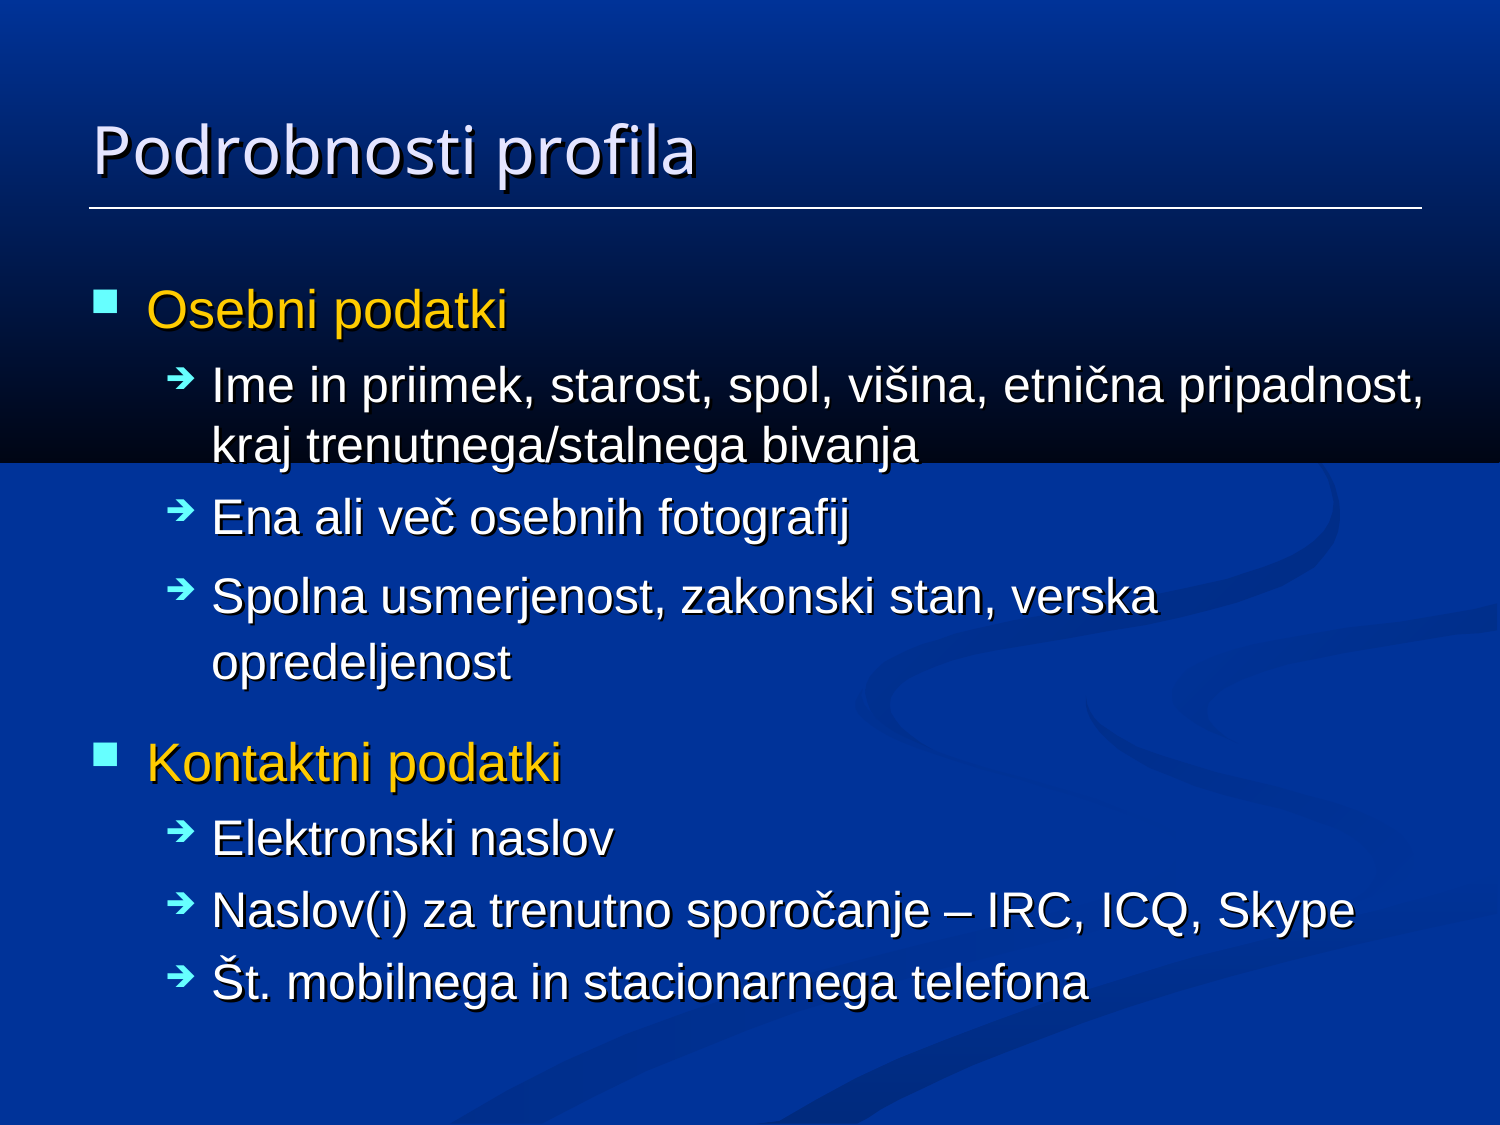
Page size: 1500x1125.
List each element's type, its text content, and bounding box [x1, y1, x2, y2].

list Osebni podatki Ime in priimek, starost, spol, višina, etnična pripadnost, kraj trenutnega/stalnega bivanja Ena ali več osebnih fotografij Spolna usmerjenost, zakonski stan, verska opredeljenost Kontaktni podatki Elektronski naslov Naslov(i) za trenutno sporočanje – IRC, ICQ, Skype Št. mobilnega in stacionarnega telefona [75, 267, 1471, 1071]
text_box Podrobnosti profila [76, 54, 1459, 242]
